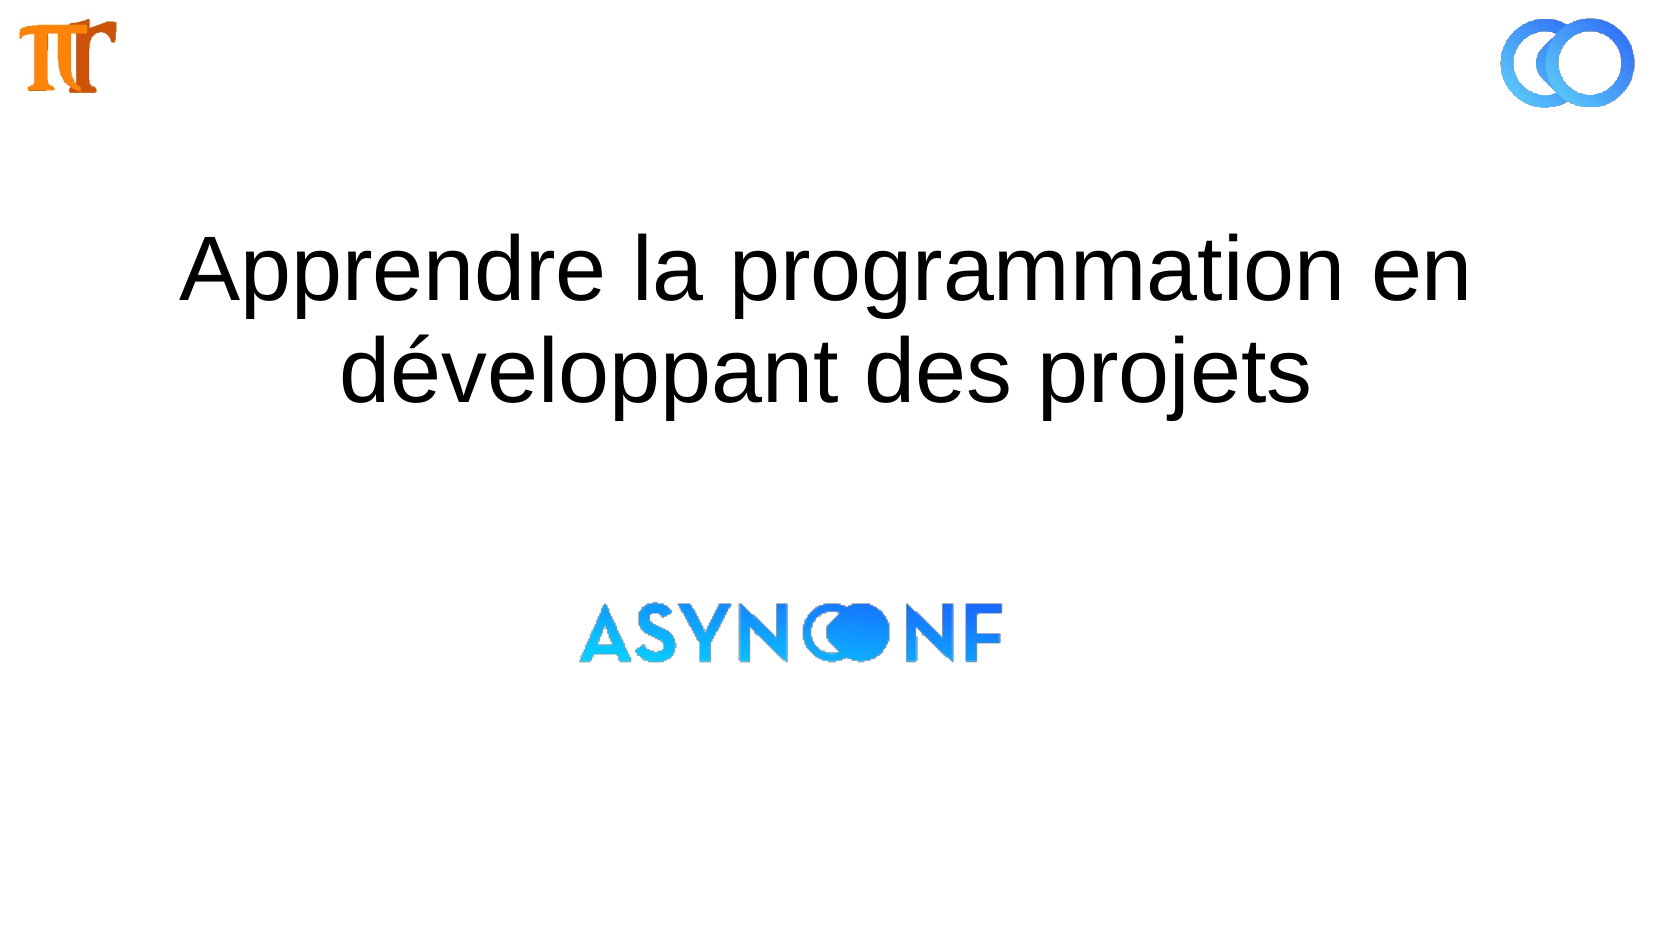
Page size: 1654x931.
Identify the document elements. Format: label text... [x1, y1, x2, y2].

picture [1450, 0, 1654, 142]
picture [531, 549, 1071, 711]
picture [17, 5, 119, 107]
title Apprendre la programmation en développant des projets [82, 217, 1571, 423]
